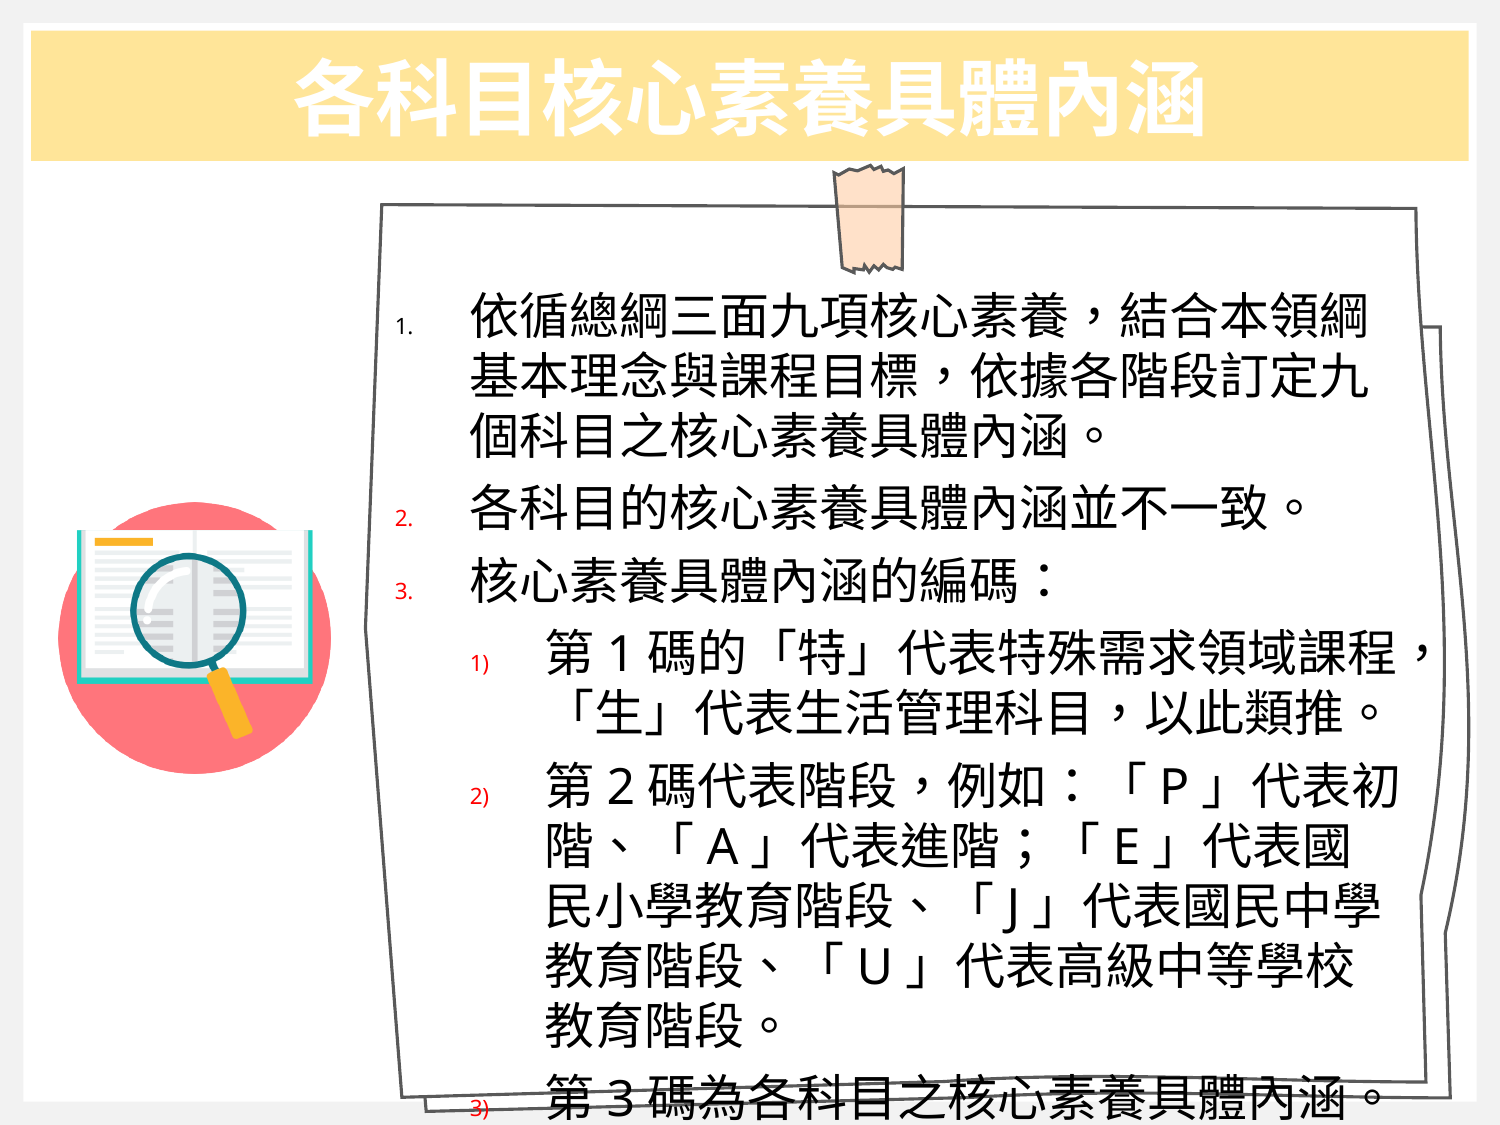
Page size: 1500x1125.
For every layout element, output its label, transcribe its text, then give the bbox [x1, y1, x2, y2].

text_box 各科目核心素養具體內涵 [31, 30, 1469, 161]
text_box 依循總綱三面九項核心素養，結合本領綱基本理念與課程目標，依據各階段訂定九個科目之核心素養具體內涵。 各科目的核心素養具體內涵並不一致。 核心素養具體內涵的編碼： 第1碼的「特」代表特殊需求領域課程，「生」代表生活管理科目，以此類推。 第2碼代表階段，例如：「P」代表初階、「A」代表進階；「E」代表國民小學教育階段、「J」代表國民中學教育階段、「U」代表高級中等學校教育階段。 第3碼為各科目之核心素養具體內涵。 [379, 276, 1417, 1125]
text_box [365, 165, 1469, 1098]
picture [58, 502, 331, 775]
